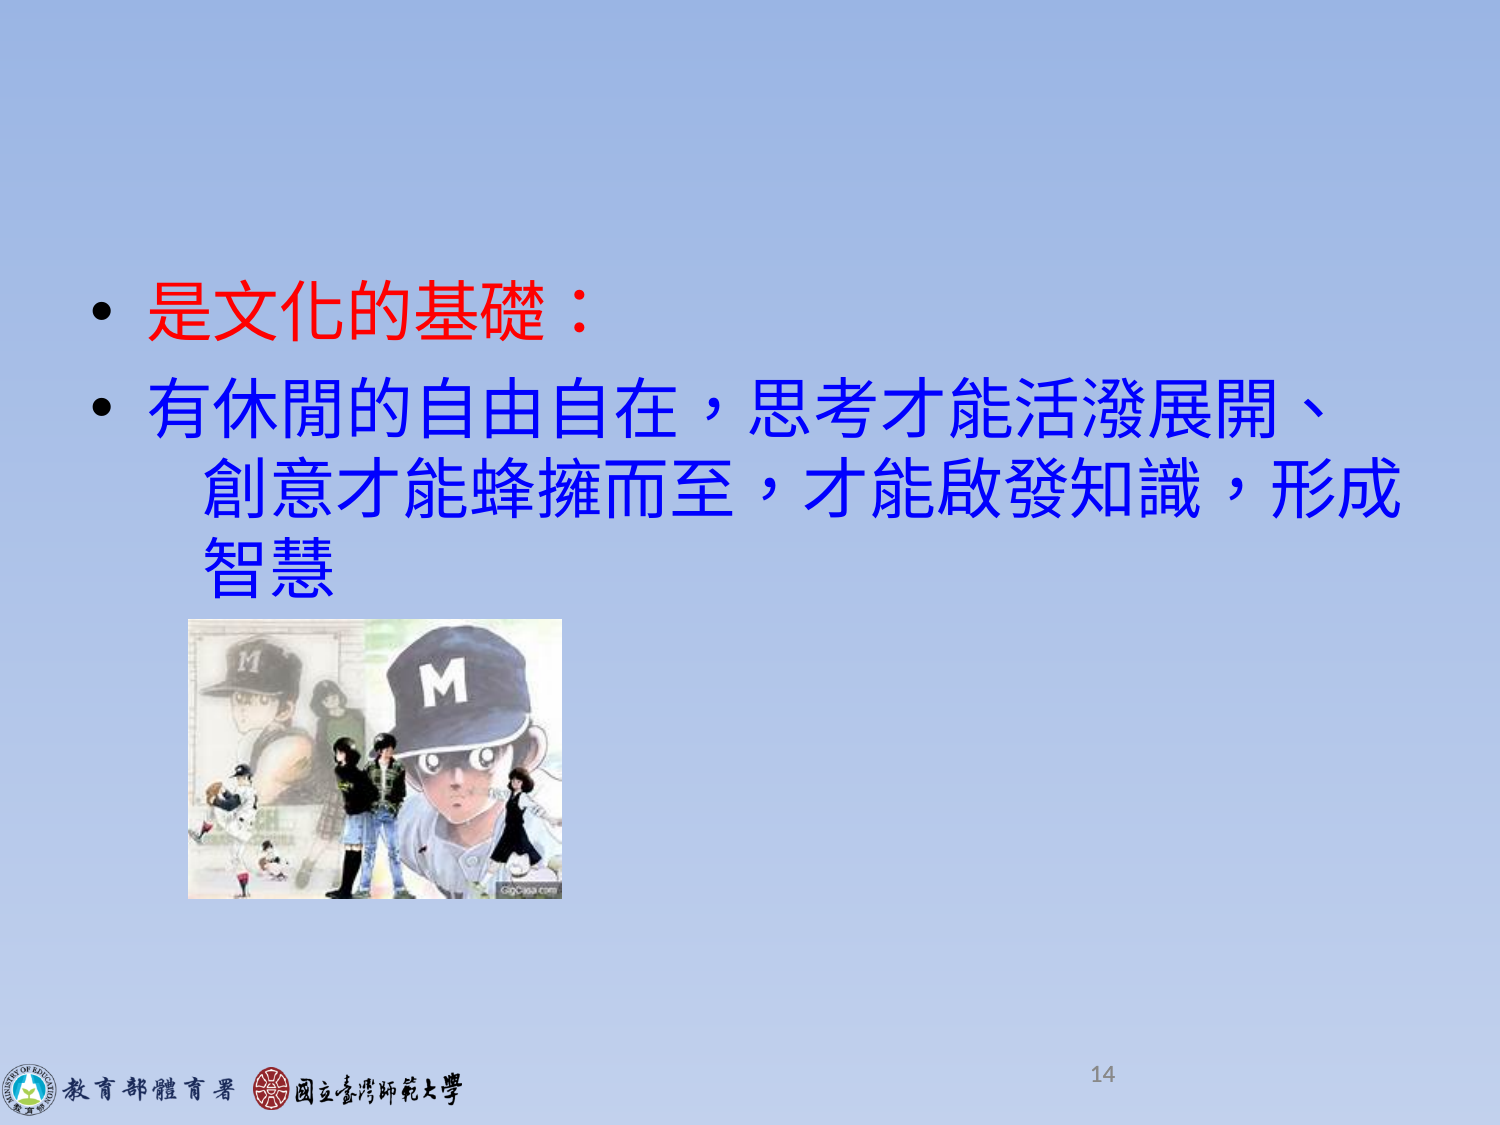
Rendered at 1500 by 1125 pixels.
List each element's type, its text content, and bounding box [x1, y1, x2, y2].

text_box [1074, 1042, 1426, 1103]
picture [188, 619, 562, 899]
list 是文化的基礎： 有休閒的自由自在，思考才能活潑展開、創意才能蜂擁而至，才能啟發知識，形成智慧 [75, 262, 1426, 1005]
